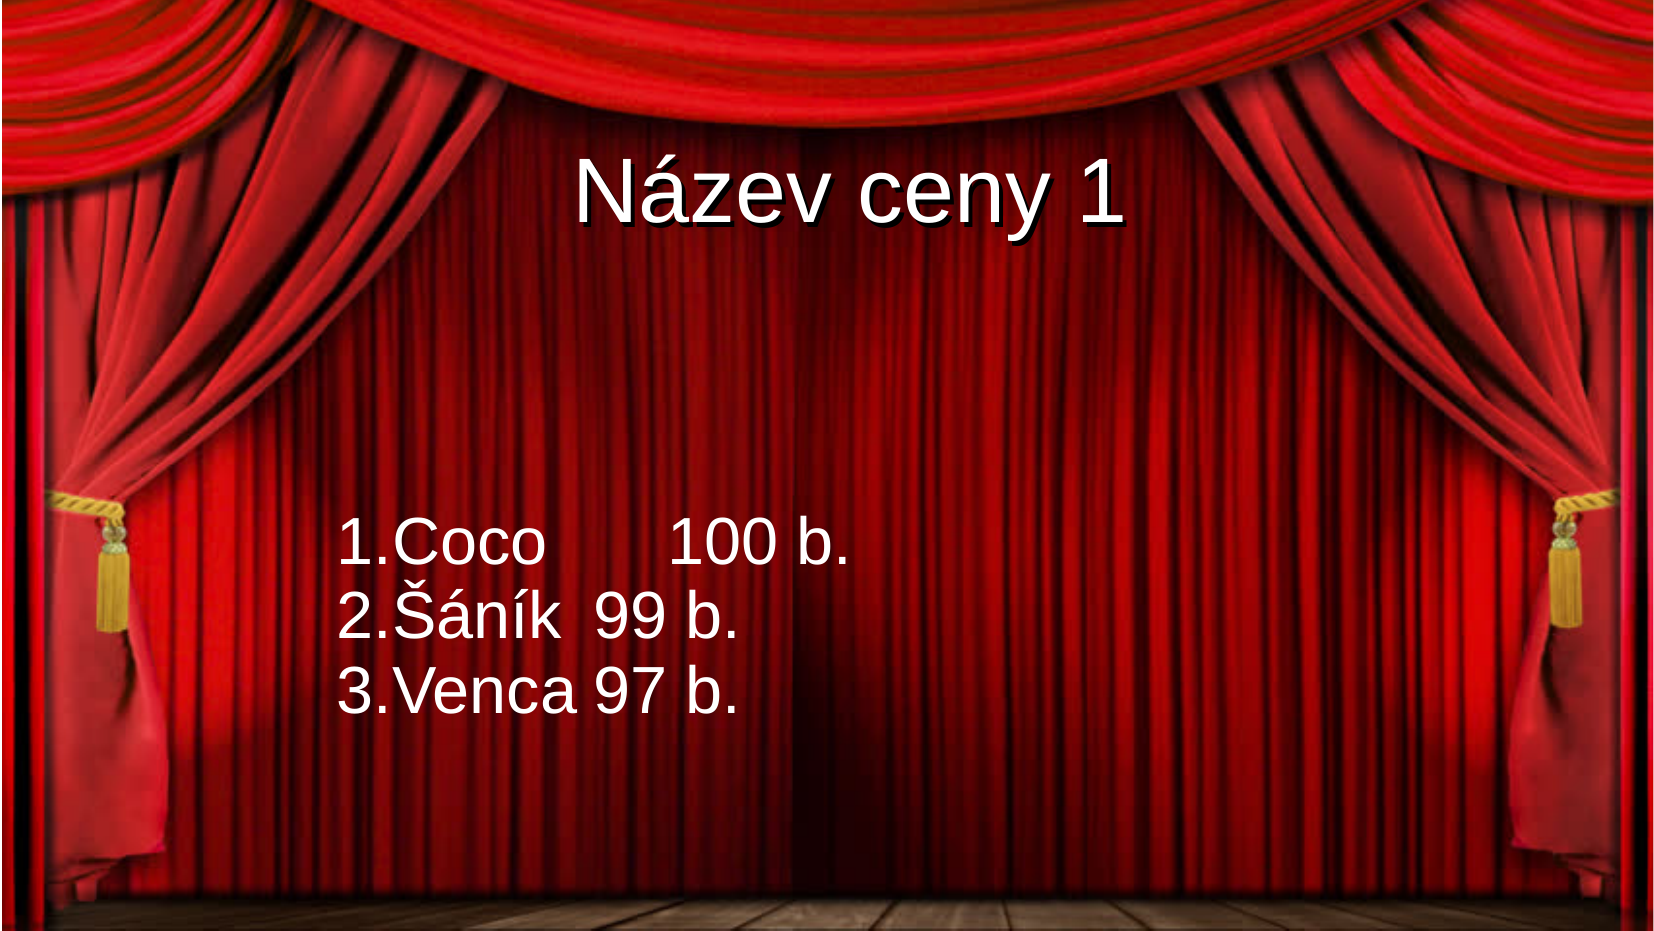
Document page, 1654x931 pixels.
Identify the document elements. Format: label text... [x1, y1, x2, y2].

text_box Coco 100 b. Šáník 99 b. Venca 97 b. [321, 496, 1418, 827]
picture [2, 0, 1654, 931]
title Název ceny 1 [106, 88, 1595, 294]
